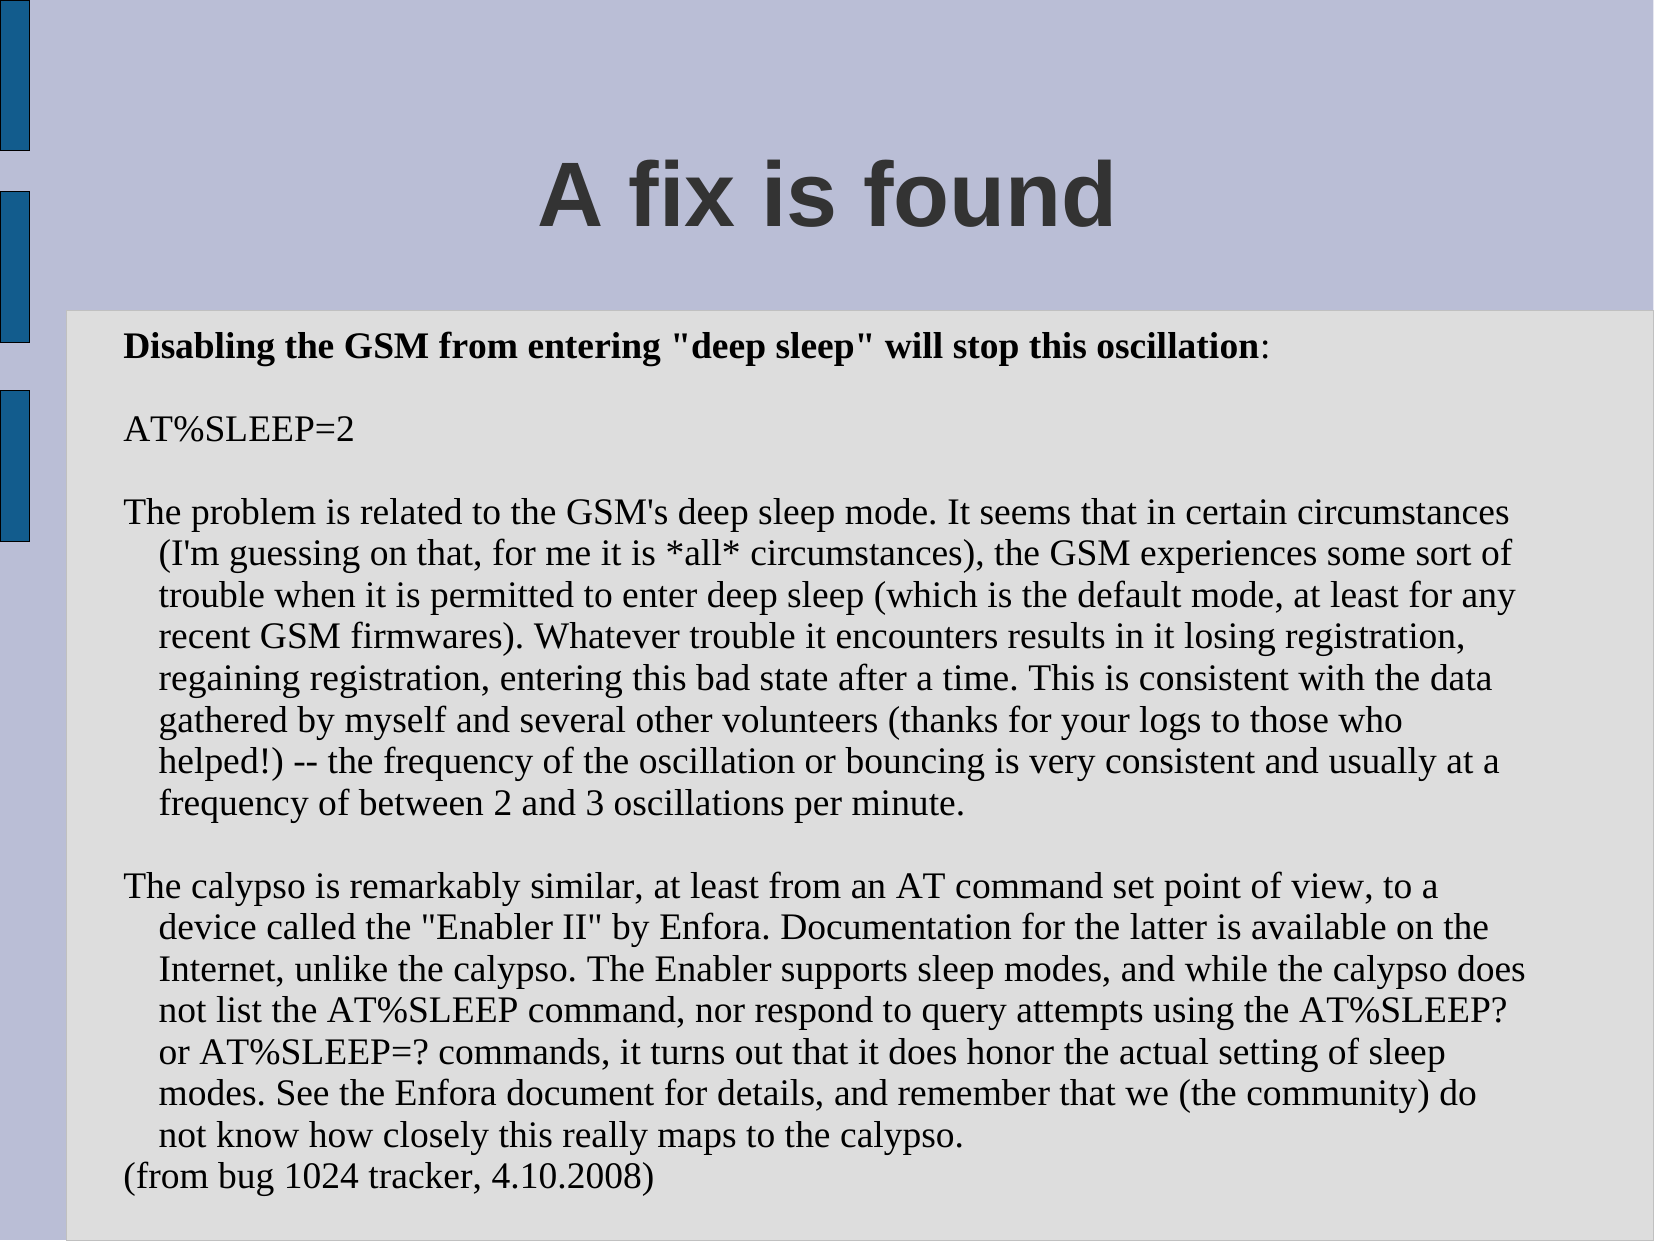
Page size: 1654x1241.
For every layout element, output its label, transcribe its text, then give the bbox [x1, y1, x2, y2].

title A fix is found [121, 98, 1534, 291]
subtitle Disabling the GSM from entering "deep sleep" will stop this oscillation: AT%SLEEP=2 The problem is related to the GSM's deep sleep mode. It seems that in certain circumstances (I'm guessing on that, for me it is *all* circumstances), the GSM experiences some sort of trouble when it is permitted to enter deep sleep (which is the default mode, at least for any recent GSM firmwares). Whatever trouble it encounters results in it losing registration, regaining registration, entering this bad state after a time. This is consistent with the data gathered by myself and several other volunteers (thanks for your logs to those who helped!) -- the frequency of the oscillation or bouncing is very consistent and usually at a frequency of between 2 and 3 oscillations per minute. The calypso is remarkably similar, at least from an AT command set point of view, to a device called the "Enabler II" by Enfora. Documentation for the latter is available on the Internet, unlike the calypso. The Enabler supports sleep modes, and while the calypso does not list the AT%SLEEP command, nor respond to query attempts using the AT%SLEEP? or AT%SLEEP=? commands, it turns out that it does honor the actual setting of sleep modes. See the Enfora document for details, and remember that we (the community) do not know how closely this really maps to the calypso. (from bug 1024 tracker, 4.10.2008) [123, 324, 1536, 1197]
